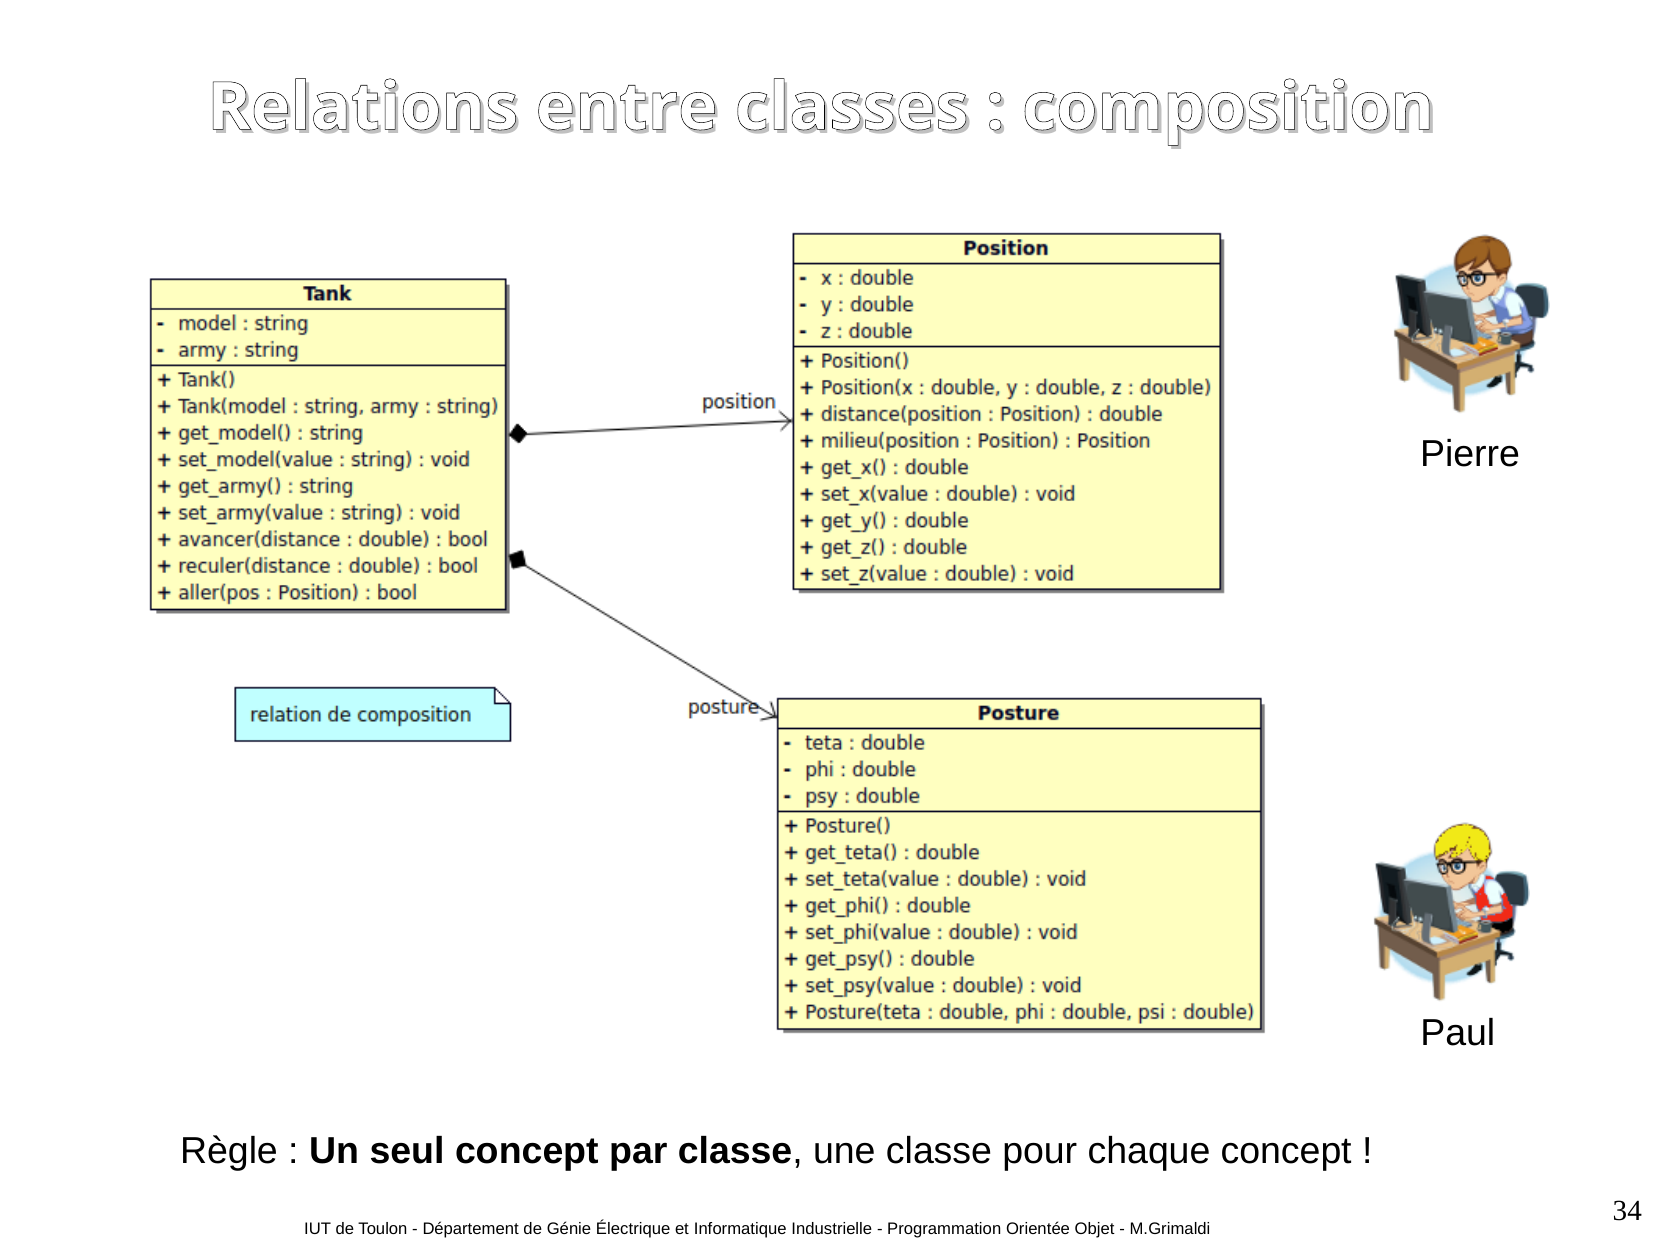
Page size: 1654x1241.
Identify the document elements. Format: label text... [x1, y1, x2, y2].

text_box Pierre [1405, 425, 1535, 483]
picture [1373, 815, 1530, 1002]
text_box Paul [1405, 1003, 1510, 1061]
picture [1393, 227, 1550, 414]
title Relations entre classes : composition [76, 0, 1565, 208]
text_box Règle : Un seul concept par classe, une classe pour chaque concept ! [165, 1122, 1524, 1182]
picture [126, 213, 1276, 1052]
